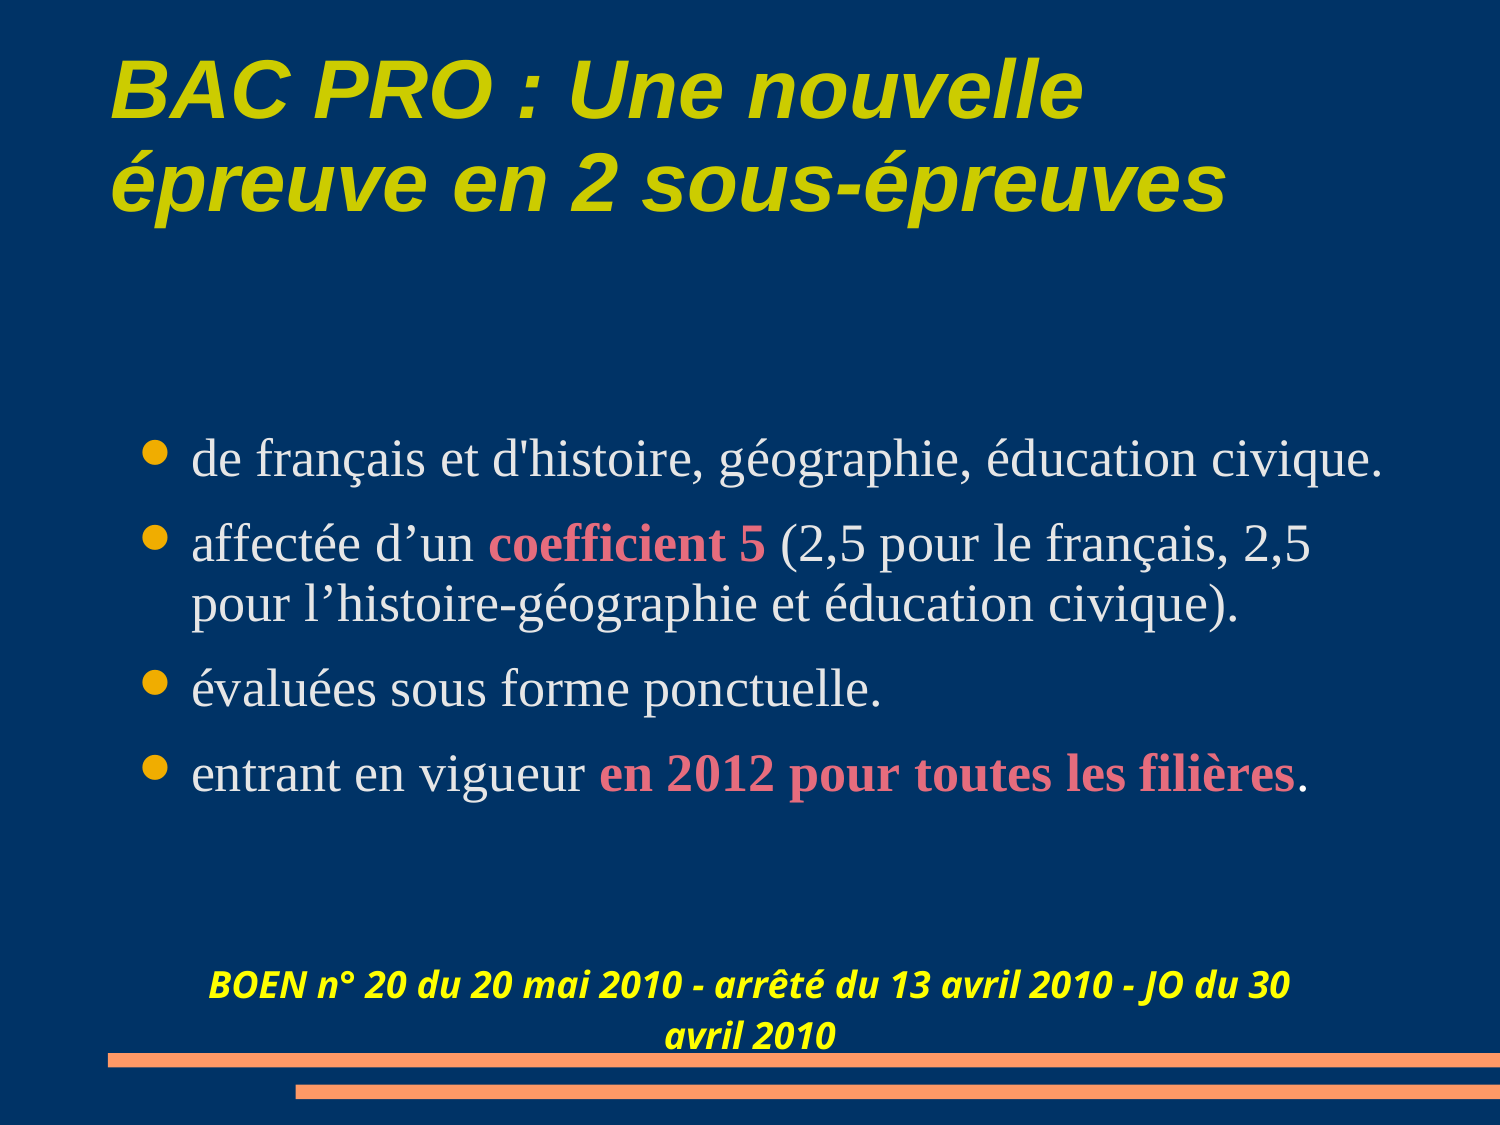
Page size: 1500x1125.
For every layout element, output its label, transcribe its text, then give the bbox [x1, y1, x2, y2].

title BAC PRO : Une nouvelle épreuve en 2 sous-épreuves [110, 42, 1392, 229]
text_box BOEN n° 20 du 20 mai 2010 - arrêté du 13 avril 2010 - JO du 30 avril 2010 [150, 950, 1350, 1068]
list de français et d'histoire, géographie, éducation civique. affectée d’un coefficient 5 (2,5 pour le français, 2,5 pour l’histoire-géographie et éducation civique). évaluées sous forme ponctuelle. entrant en vigueur en 2012 pour toutes les filières. [110, 413, 1416, 1050]
